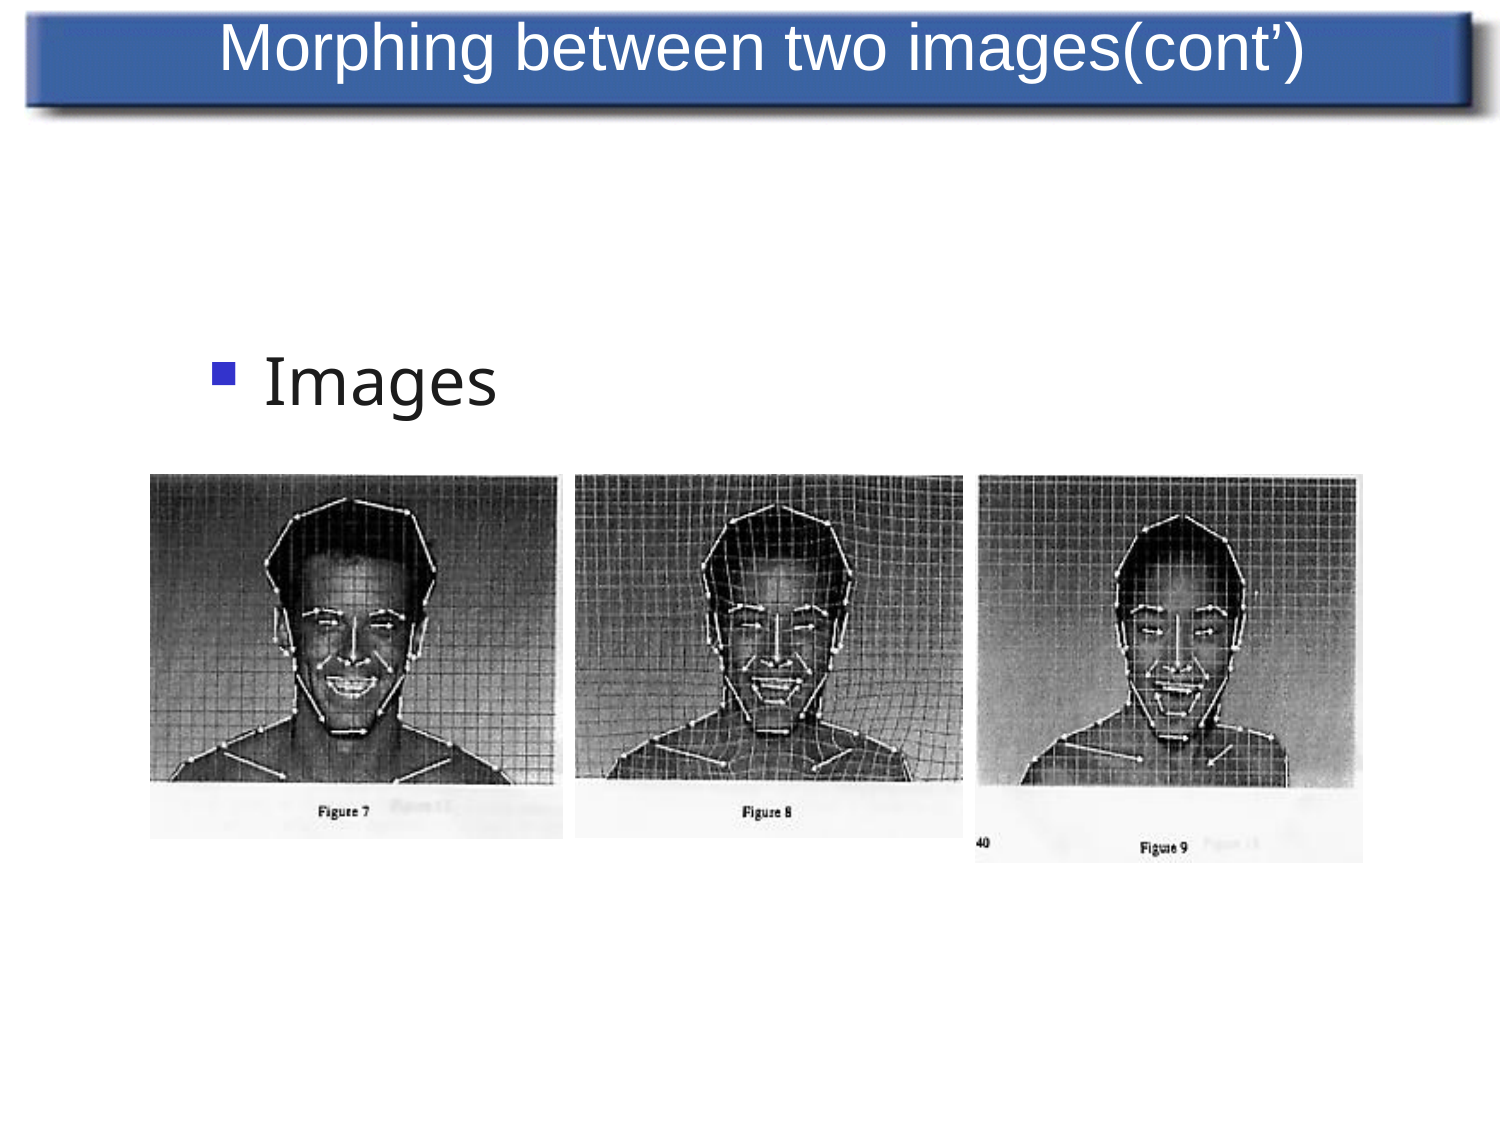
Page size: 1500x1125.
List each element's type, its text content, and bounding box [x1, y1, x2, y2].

picture [150, 474, 563, 840]
title Morphing between two images(cont’) [158, 0, 1369, 92]
picture [575, 474, 963, 838]
picture [24, 9, 1500, 125]
list Images [193, 331, 1469, 1007]
picture [975, 474, 1363, 863]
